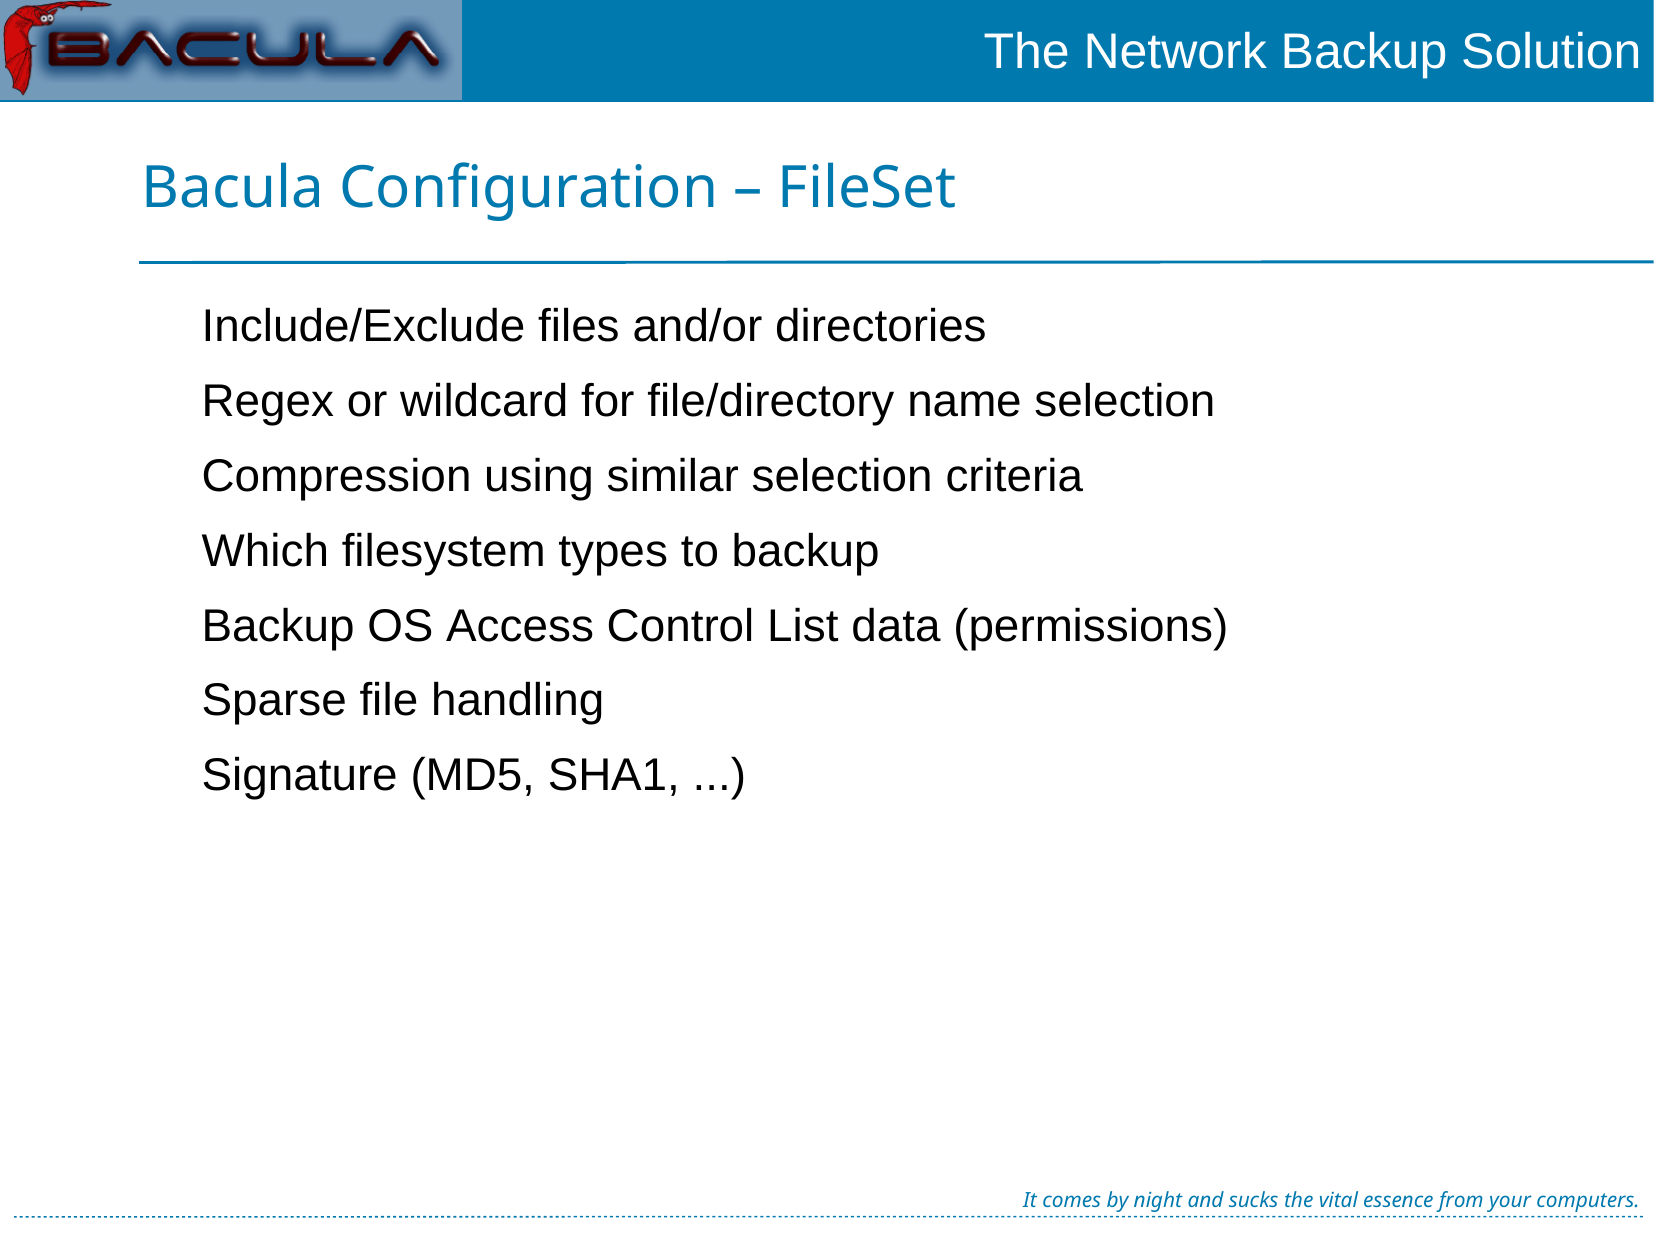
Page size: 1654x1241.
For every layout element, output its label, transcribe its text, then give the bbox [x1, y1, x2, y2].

picture [0, 0, 461, 99]
title Bacula Configuration – FileSet [141, 112, 1501, 226]
list Include/Exclude files and/or directories Regex or wildcard for file/directory name selection Compression using similar selection criteria Which filesystem types to backup Backup OS Access Control List data (permissions) Sparse file handling Signature (MD5, SHA1, ...) [107, 300, 1501, 1052]
